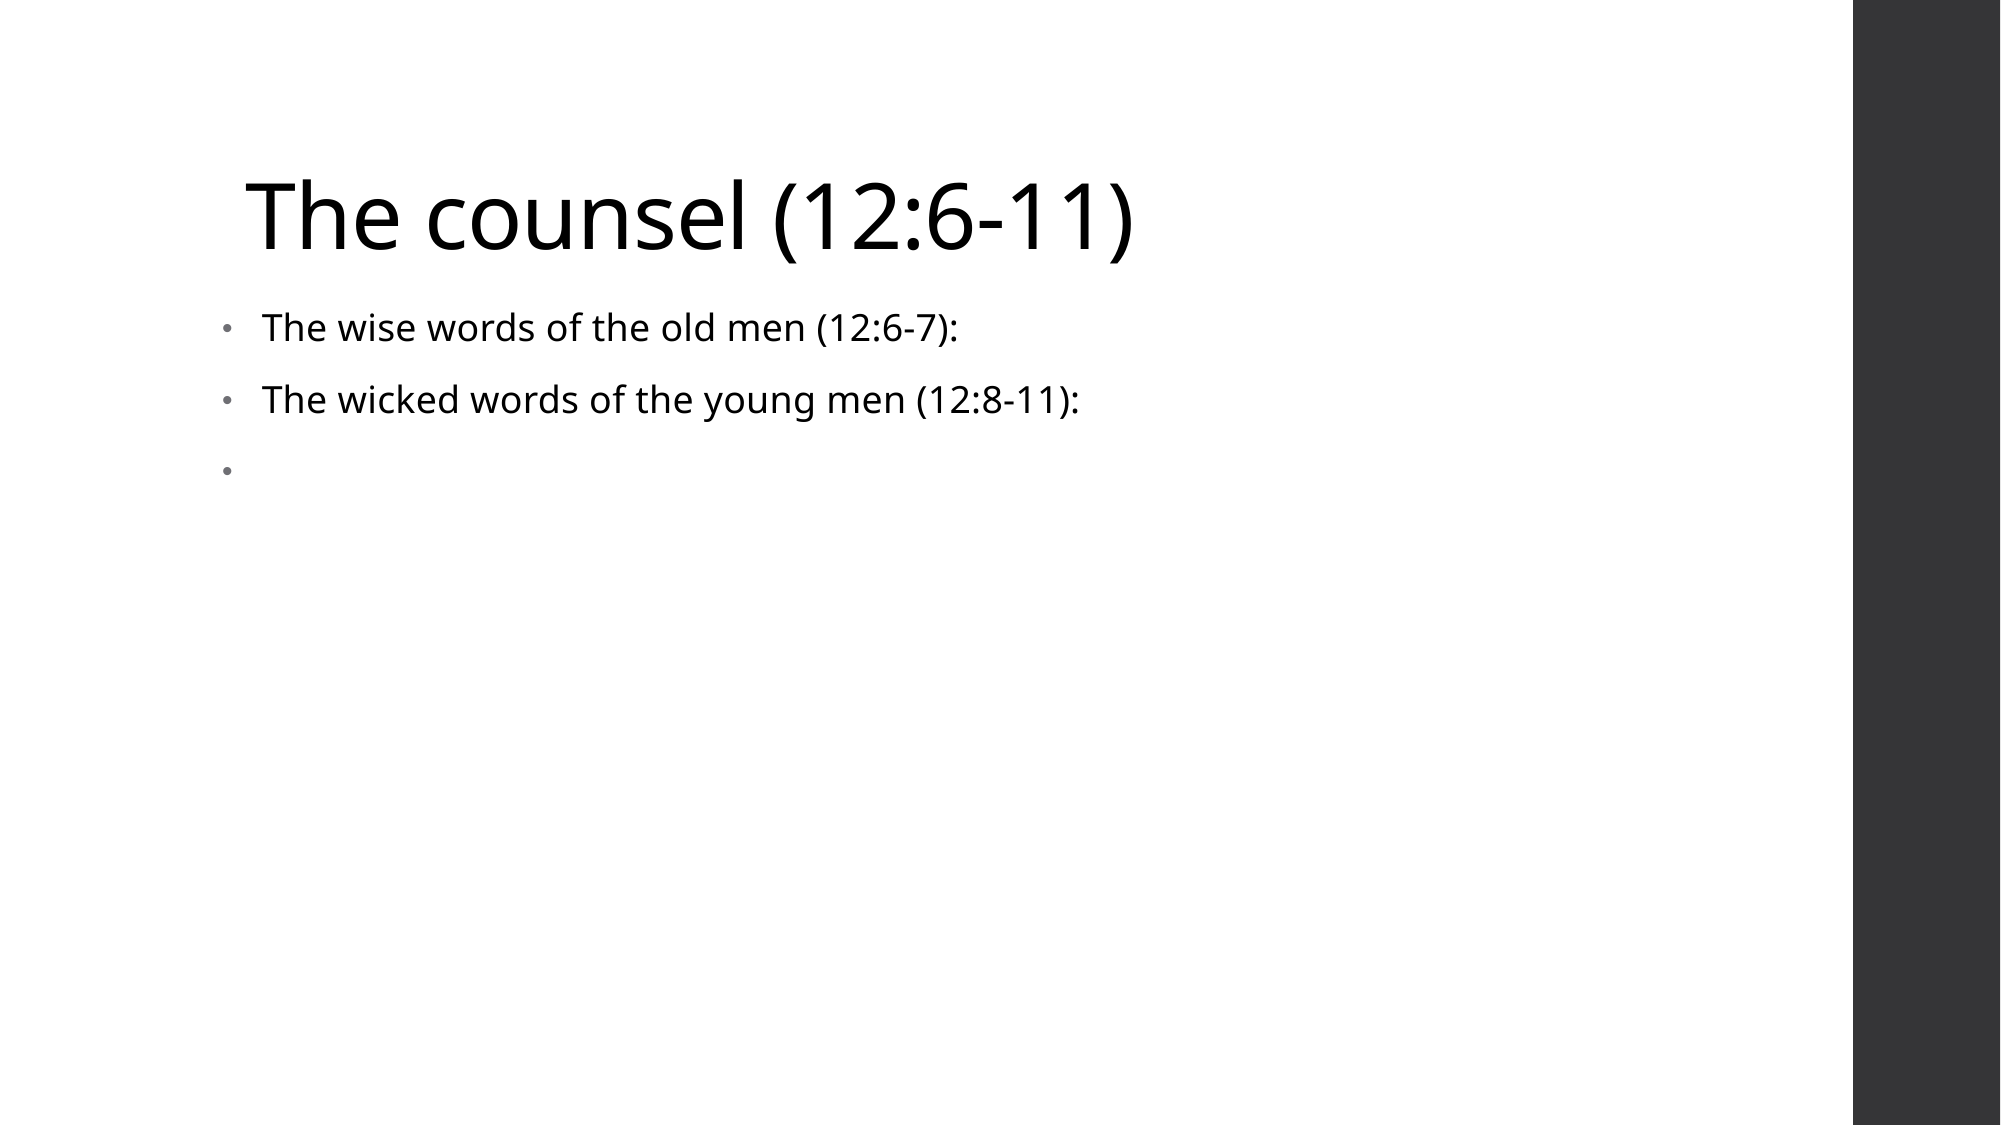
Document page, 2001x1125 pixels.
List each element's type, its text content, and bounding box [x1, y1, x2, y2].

list The wise words of the old men (12:6-7): The wicked words of the young men (12:8-11): [206, 299, 1617, 1014]
title The counsel (12:6-11) [206, 60, 1797, 278]
